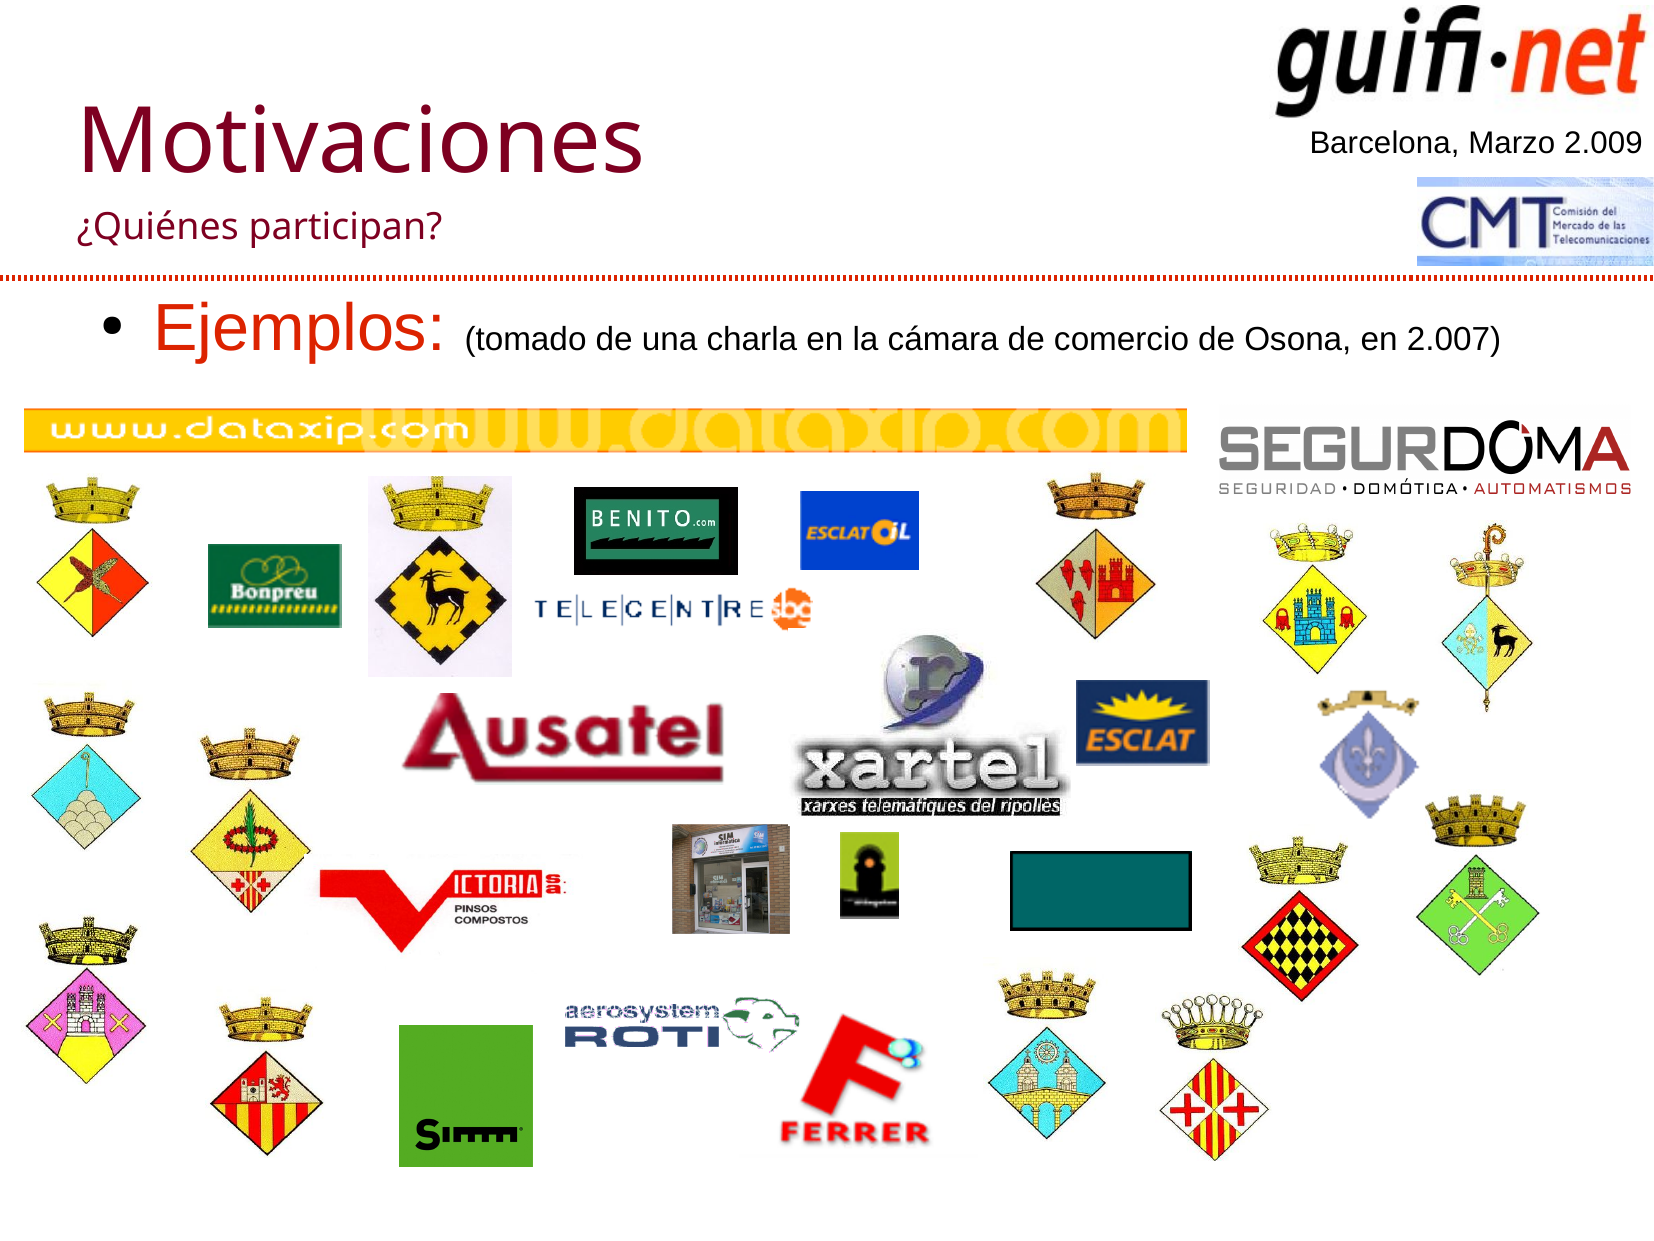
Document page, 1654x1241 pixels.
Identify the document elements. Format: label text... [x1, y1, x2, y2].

title Motivaciones ¿Quiénes participan? [76, 59, 1093, 267]
picture [1571, 404, 1631, 495]
list Ejemplos: (tomado de una charla en la cámara de comercio de Osona, en 2.007) [82, 290, 1571, 1094]
picture [1417, 177, 1654, 266]
picture [399, 1094, 533, 1167]
picture [21, 897, 82, 1086]
picture [205, 1094, 326, 1158]
picture [1155, 1094, 1273, 1161]
picture [27, 680, 82, 853]
picture [1269, 5, 1654, 119]
picture [30, 473, 82, 642]
picture [24, 404, 82, 459]
picture [739, 1094, 978, 1158]
picture [983, 1094, 1110, 1142]
